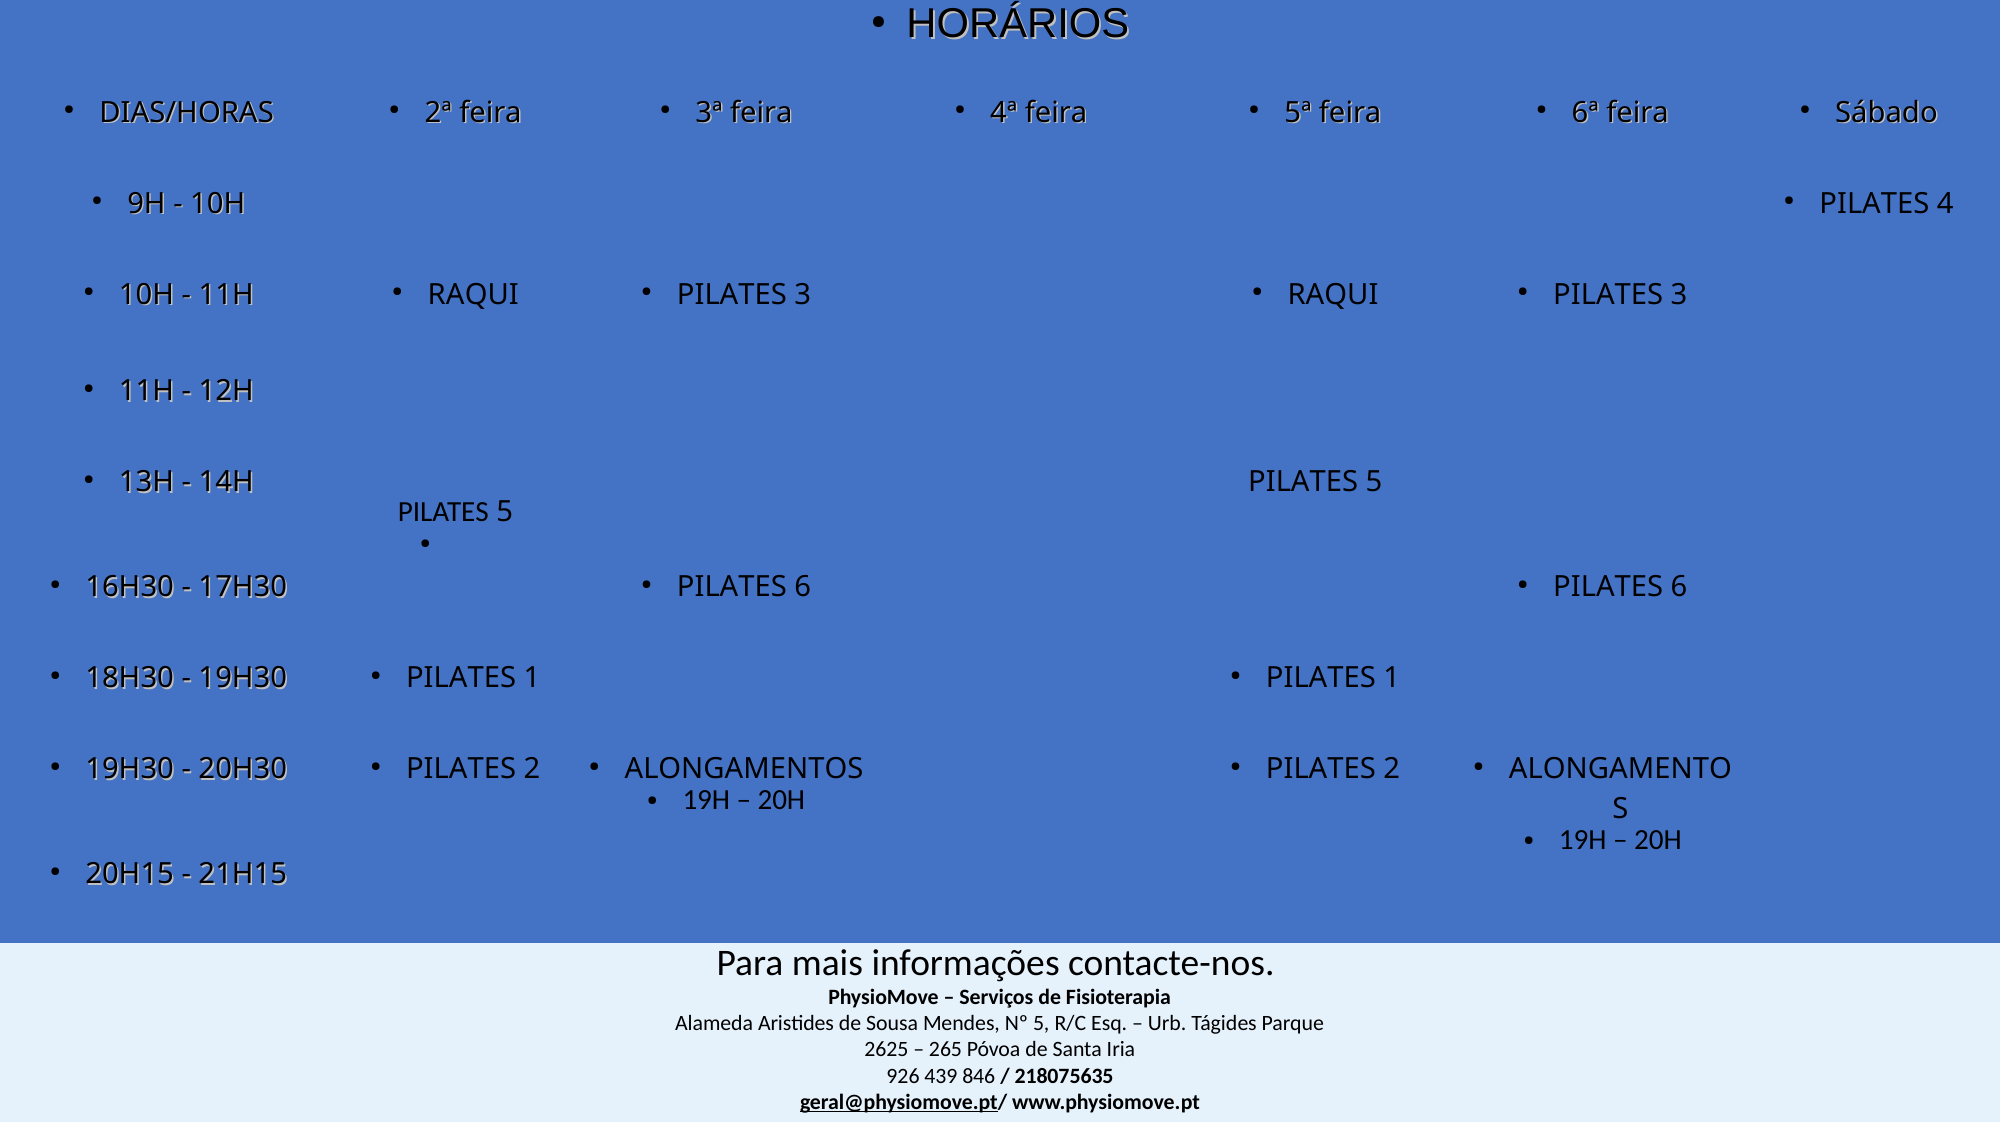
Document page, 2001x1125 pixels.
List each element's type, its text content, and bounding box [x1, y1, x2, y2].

table_cell DIAS/HORAS [0, 91, 338, 182]
table_cell [1163, 566, 1468, 657]
table_cell [1738, 657, 2000, 748]
table_cell [1468, 461, 1738, 566]
table_cell PILATES 5 [338, 461, 573, 566]
table_cell PILATES 6 [1468, 566, 1738, 657]
table_cell [879, 657, 1163, 748]
table_cell Sábado [1738, 91, 2000, 182]
table_cell [338, 566, 573, 657]
table_cell PILATES 1 [338, 657, 573, 748]
table_cell [879, 182, 1163, 273]
table_cell 20H15 - 21H15 [0, 853, 338, 943]
table_cell [338, 182, 573, 273]
table_cell PILATES 3 [1468, 273, 1738, 370]
table_cell 16H30 - 17H30 [0, 566, 338, 657]
table_cell [1738, 853, 2000, 943]
table_cell PILATES 6 [573, 566, 879, 657]
table_cell 18H30 - 19H30 [0, 657, 338, 748]
table_cell 6ª feira [1468, 91, 1738, 182]
table_cell [1468, 182, 1738, 273]
table_cell 4ª feira [879, 91, 1163, 182]
table_cell [1738, 273, 2000, 370]
table_cell [1468, 657, 1738, 748]
table_cell [1738, 748, 2000, 853]
table_cell 9H - 10H [0, 182, 338, 273]
table_cell PILATES 3 [573, 273, 879, 370]
table_cell [573, 657, 879, 748]
text_box Para mais informações contacte-nos. PhysioMove – Serviços de Fisioterapia Alameda Aristides de Sousa Mendes, Nº 5, R/C Esq. – Urb. Tágides Parque 2625 – 265 Póvoa de Santa Iria 926 439 846 / 218075635 geral@physiomove.pt/ www.physiomove.pt [0, 943, 2000, 1123]
table_cell [879, 748, 1163, 853]
table_cell PILATES 1 [1163, 657, 1468, 748]
table_cell [879, 853, 1163, 943]
table_cell [573, 370, 879, 461]
table_cell 11H - 12H [0, 370, 338, 461]
table_cell [573, 182, 879, 273]
table_cell 19H30 - 20H30 [0, 748, 338, 853]
table_cell [1468, 370, 1738, 461]
table_cell PILATES 4 [1738, 182, 2000, 273]
table_cell [1163, 853, 1468, 943]
table_cell [1738, 370, 2000, 461]
table_cell [1738, 566, 2000, 657]
table_cell [338, 370, 573, 461]
table_cell 3ª feira [573, 91, 879, 182]
table_cell 13H - 14H [0, 461, 338, 566]
table_cell 5ª feira [1163, 91, 1468, 182]
table_cell [338, 853, 573, 943]
table_header HORÁRIOS [0, 0, 2000, 91]
table_cell RAQUI [338, 273, 573, 370]
table_cell [1468, 853, 1738, 943]
table_cell 10H - 11H [0, 273, 338, 370]
table_cell ALONGAMENTOS 19H – 20H [573, 748, 879, 853]
table_cell PILATES 2 [1163, 748, 1468, 853]
table_cell 2ª feira [338, 91, 573, 182]
table_cell ALONGAMENTOS 19H – 20H [1468, 748, 1738, 853]
table_cell [879, 370, 1163, 461]
table_cell [573, 461, 879, 566]
table_cell PILATES 2 [338, 748, 573, 853]
table_cell RAQUI [1163, 273, 1468, 370]
table_cell [1738, 461, 2000, 566]
table_cell [879, 461, 1163, 566]
table_cell [1163, 182, 1468, 273]
table_cell [1163, 370, 1468, 461]
table_cell [879, 273, 1163, 370]
table_cell PILATES 5 [1163, 461, 1468, 566]
table_cell [879, 566, 1163, 657]
table_cell [573, 853, 879, 943]
